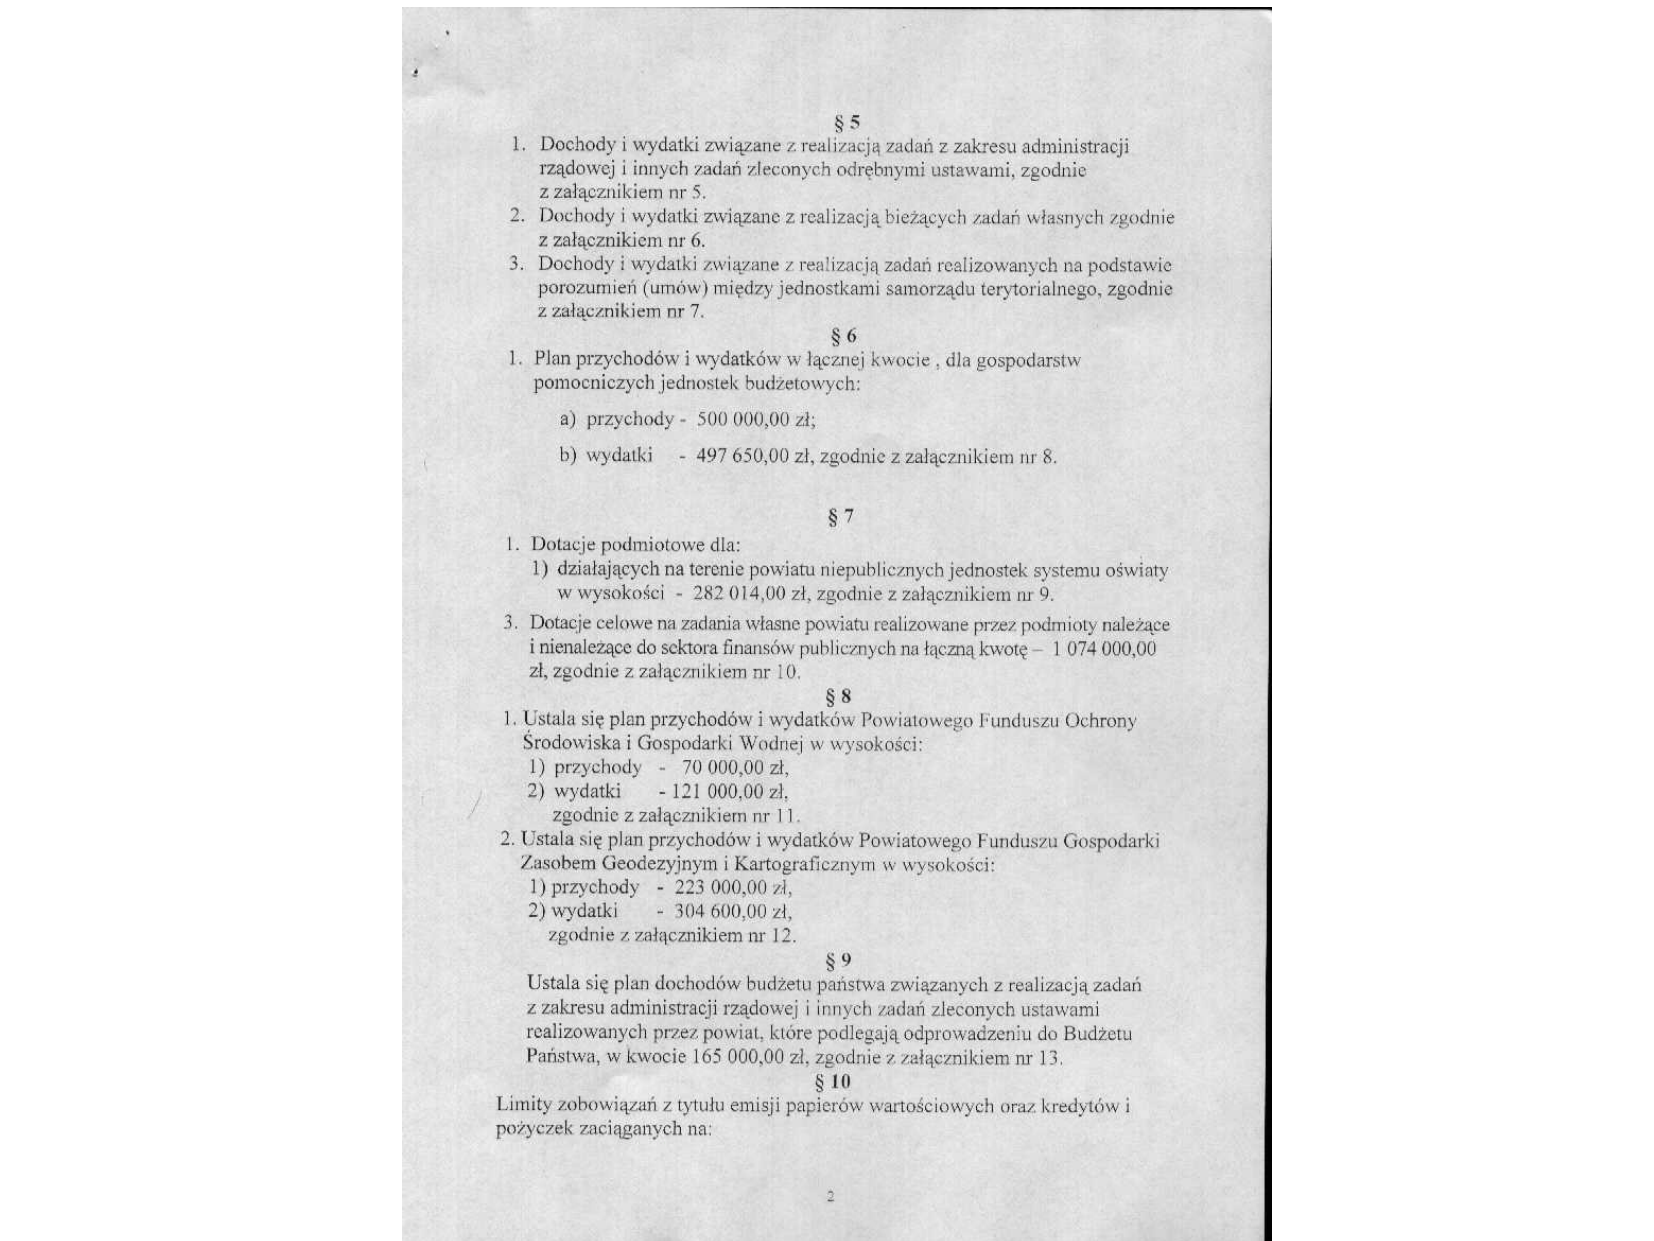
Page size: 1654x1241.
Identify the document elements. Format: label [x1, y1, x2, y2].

picture [402, 7, 1272, 1241]
